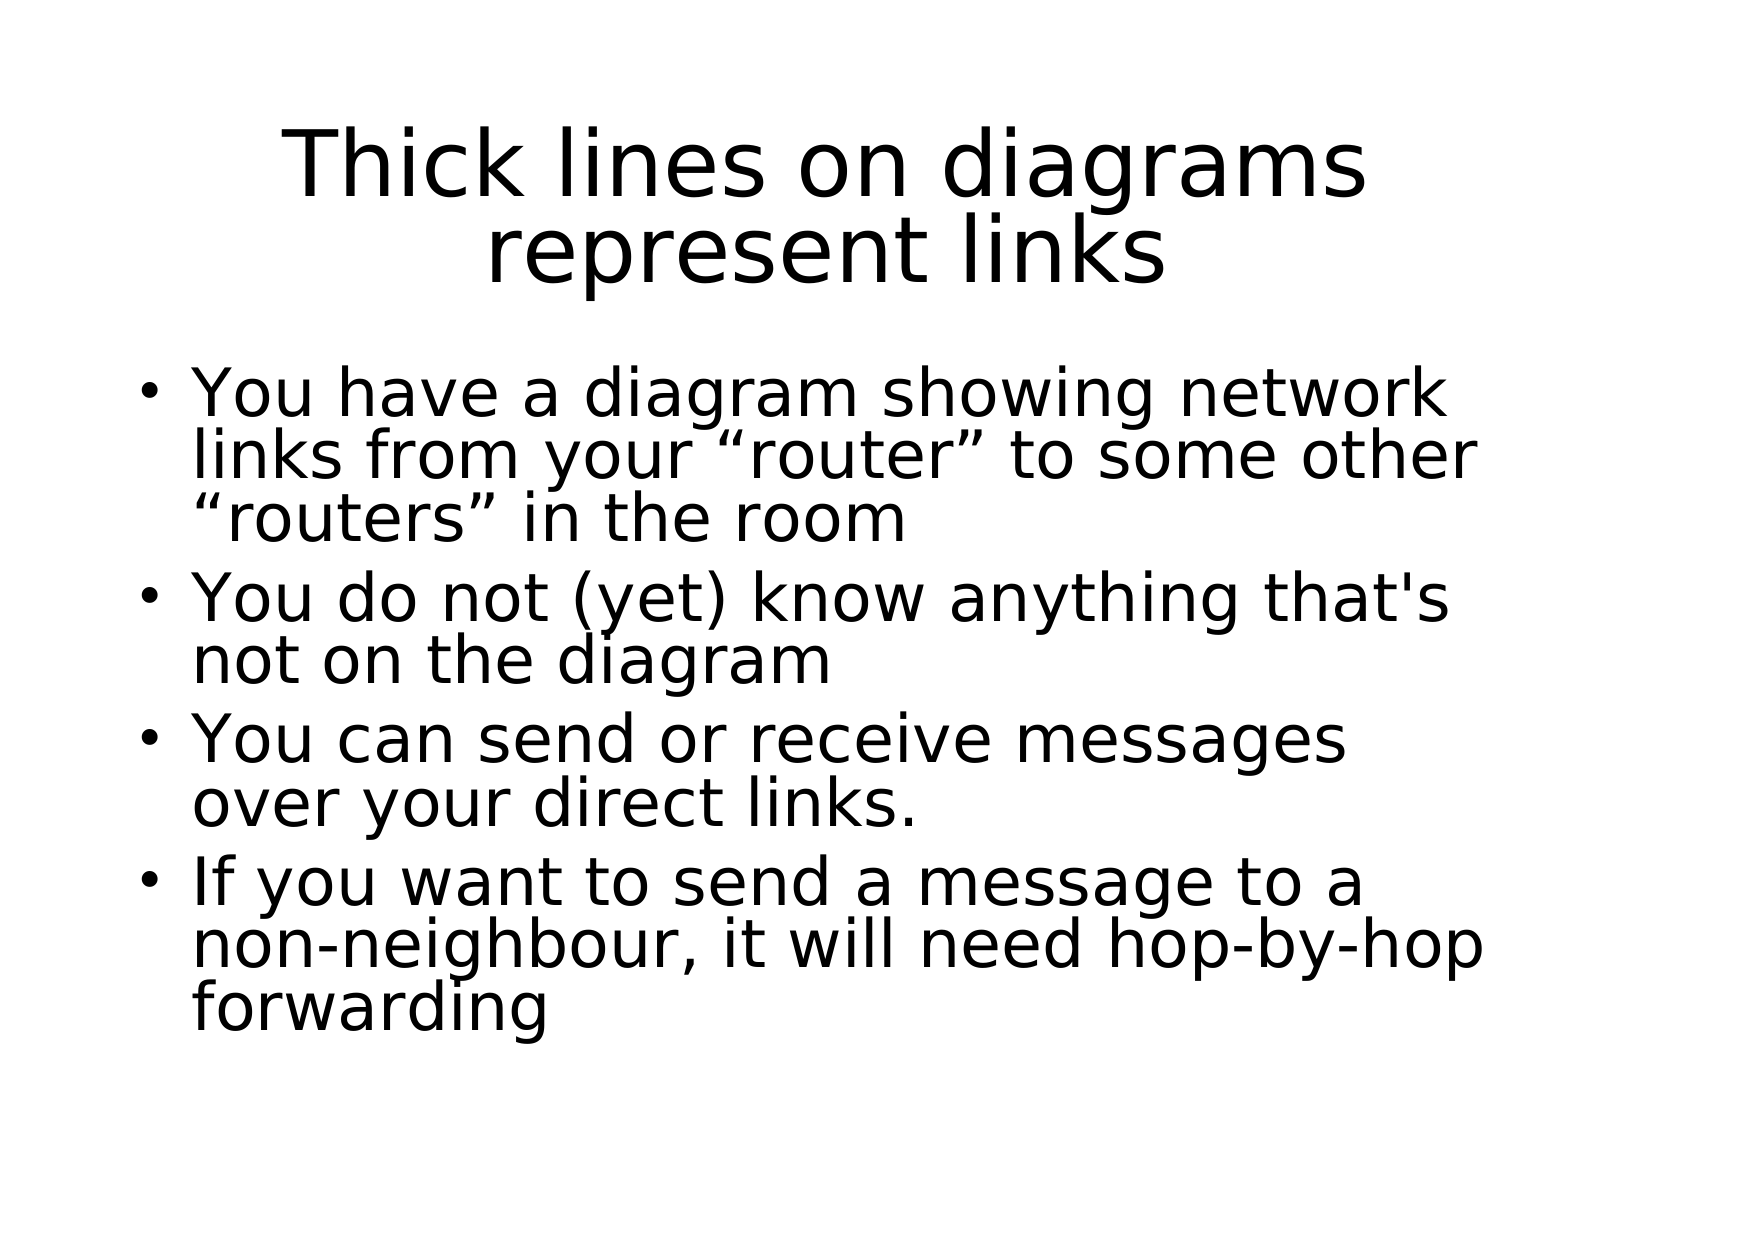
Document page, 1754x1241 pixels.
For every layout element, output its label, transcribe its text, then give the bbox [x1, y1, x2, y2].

title Thick lines on diagrams represent links [123, 108, 1530, 320]
list You have a diagram showing network links from your “router” to some other “routers” in the room You do not (yet) know anything that's not on the diagram You can send or receive messages over your direct links. If you want to send a message to a non-neighbour, it will need hop-by-hop forwarding [123, 357, 1530, 1103]
